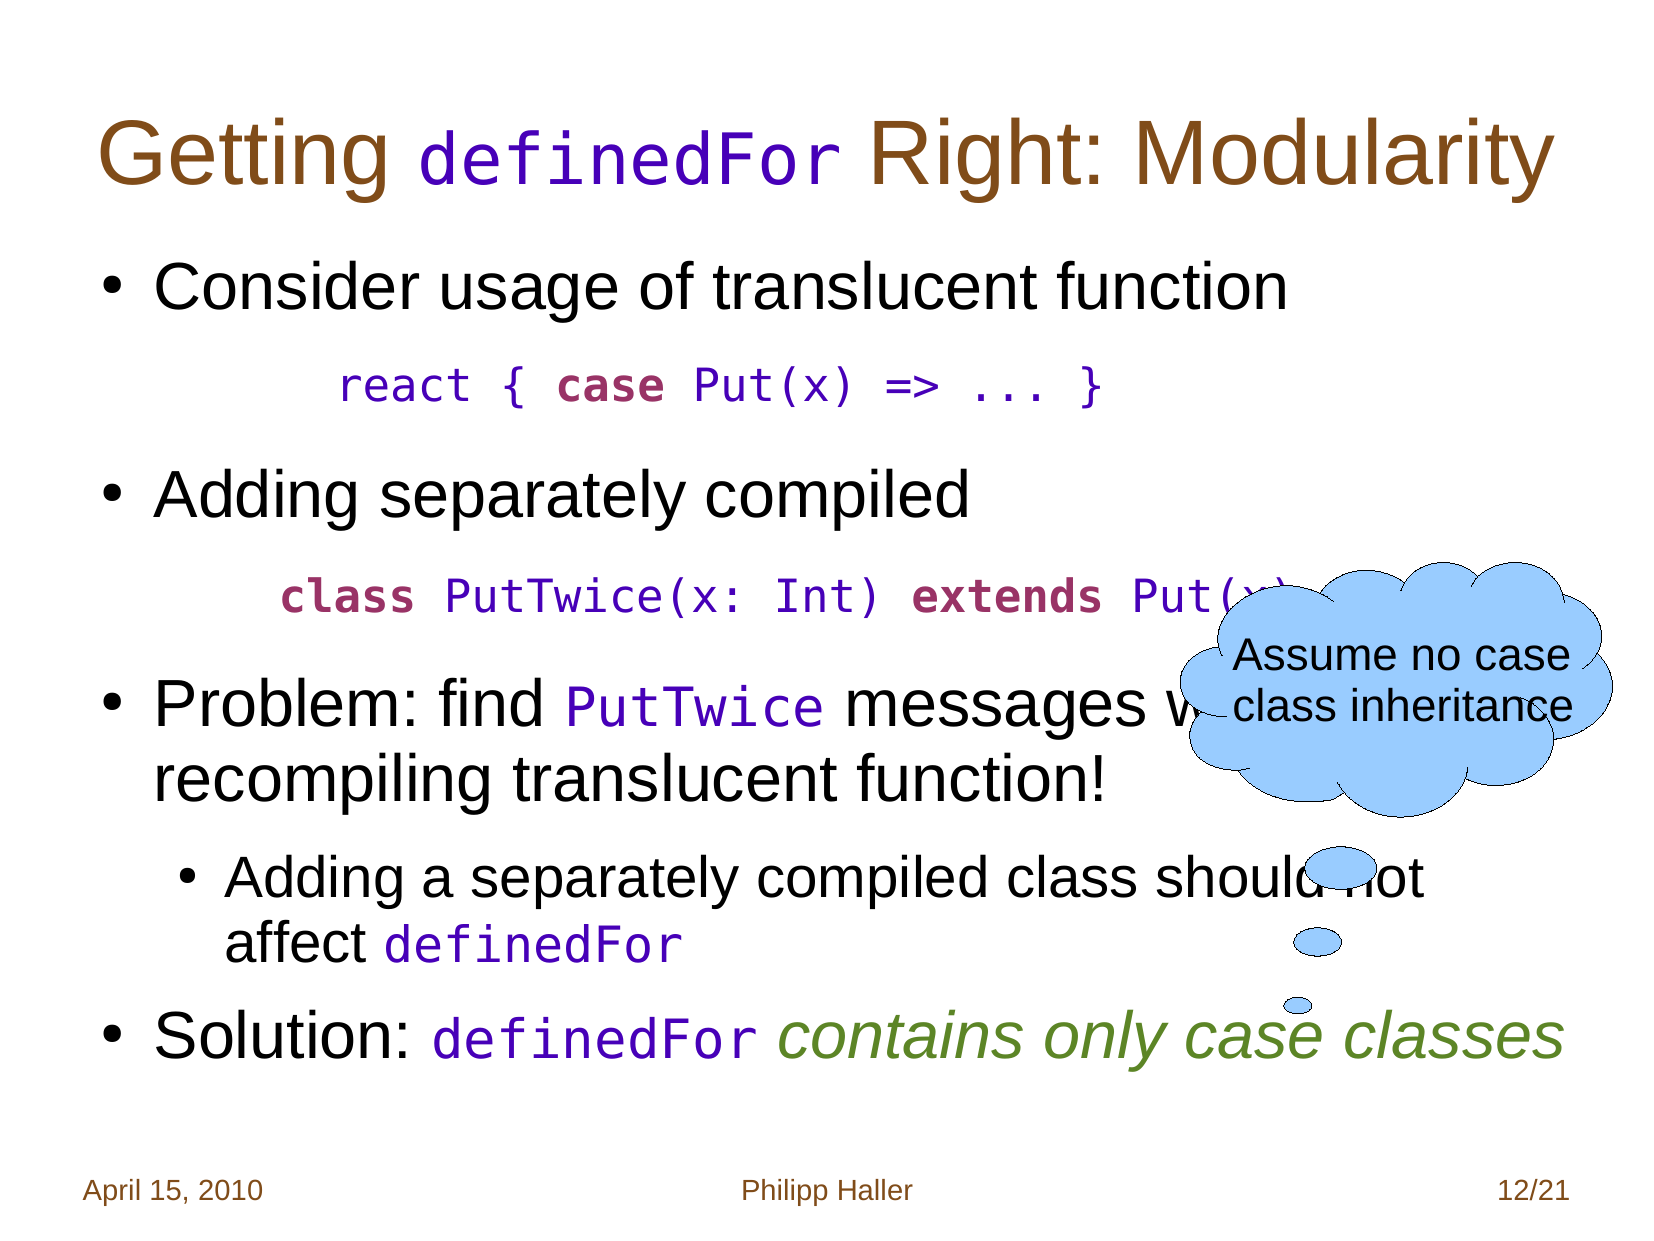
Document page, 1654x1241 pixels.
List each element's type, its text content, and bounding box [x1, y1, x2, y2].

title Getting definedFor Right: Modularity [82, 49, 1571, 248]
text_box [1293, 927, 1342, 957]
text_box [1180, 647, 1557, 818]
text_box [1283, 997, 1312, 1014]
text_box [1222, 562, 1599, 621]
text_box Assume no case class inheritance [1217, 621, 1643, 739]
list Consider usage of translucent function Adding separately compiled Problem: find PutTwice messages without recompiling translucent function! Adding a separately compiled class should not affect definedFor Solution: definedFor contains only case classes [82, 248, 1571, 1118]
text_box class PutTwice(x: Int) extends Put(x) [263, 562, 1389, 630]
text_box [1304, 846, 1377, 890]
text_box react { case Put(x) => ... } [320, 351, 1333, 419]
